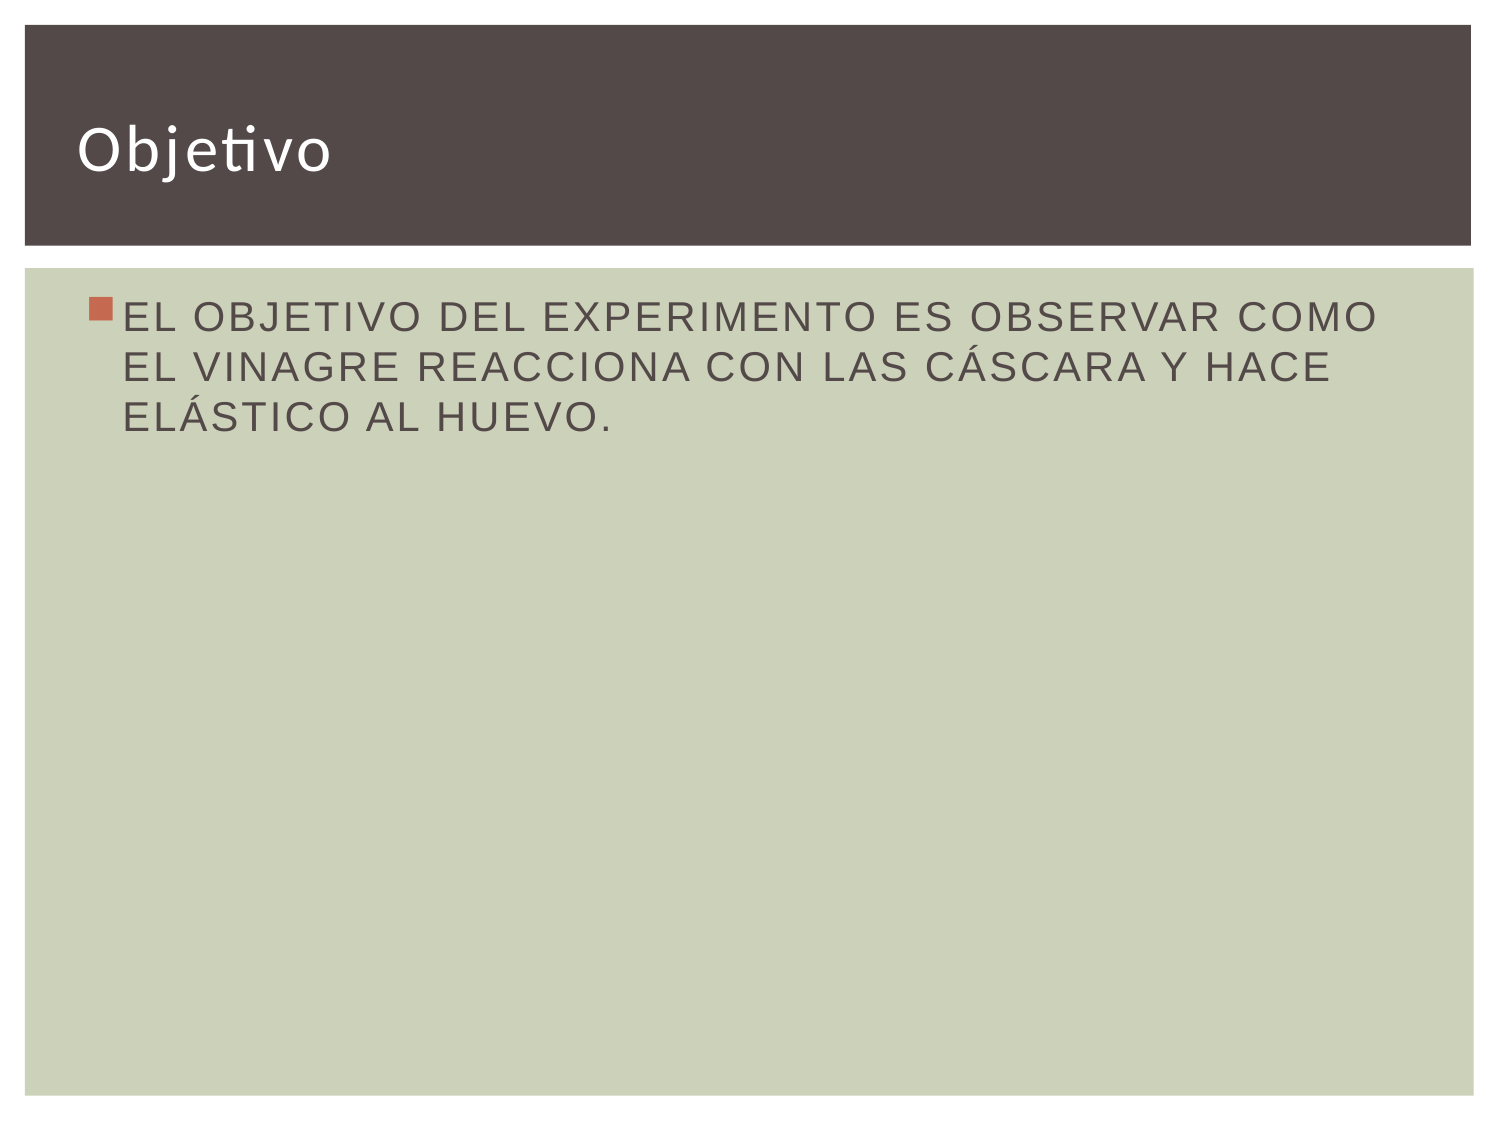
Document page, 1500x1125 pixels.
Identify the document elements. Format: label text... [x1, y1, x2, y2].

title Objetivo [62, 58, 1438, 232]
list EL OBJETIVO DEL EXPERIMENTO ES OBSERVAR COMO EL VINAGRE REACCIONA CON LAS CÁSCARA Y HACE ELÁSTICO AL HUEVO. [62, 282, 1442, 1005]
